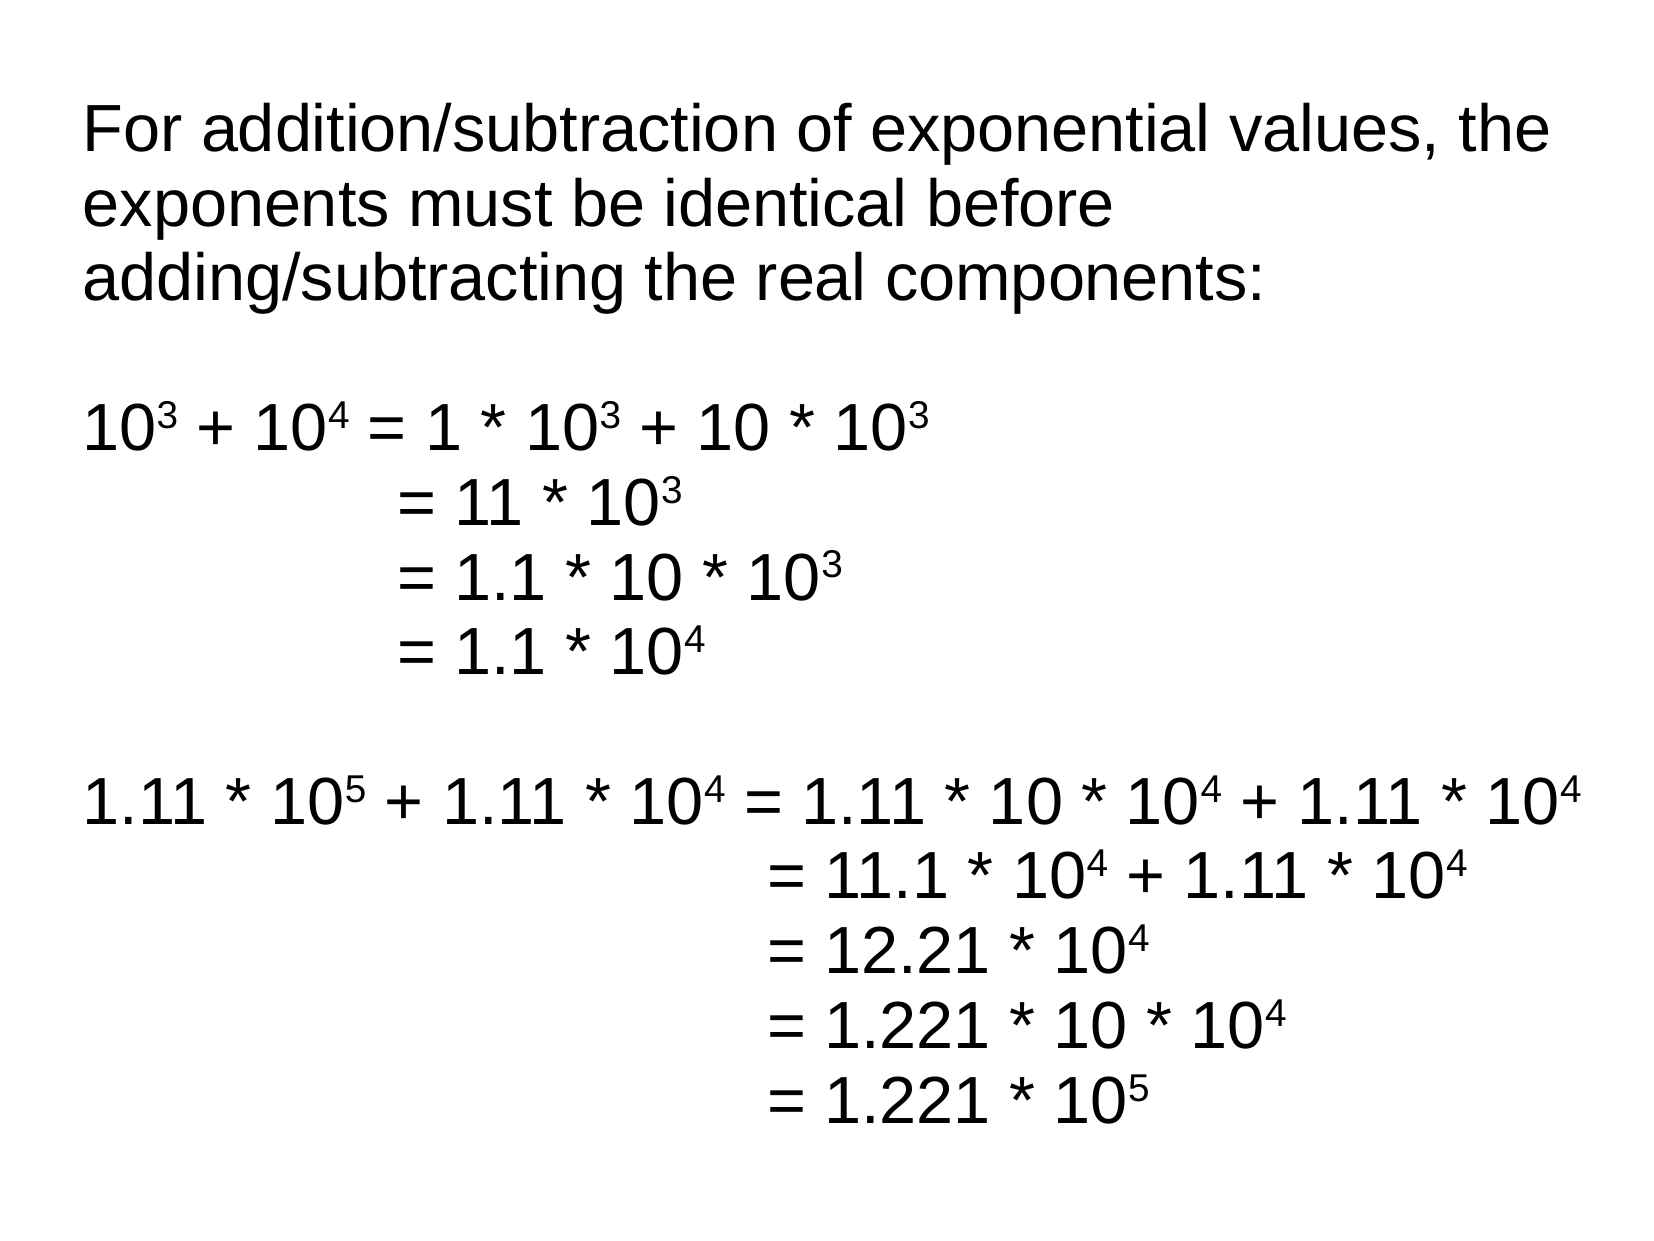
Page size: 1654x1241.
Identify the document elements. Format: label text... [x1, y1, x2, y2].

subtitle For addition/subtraction of exponential values, the exponents must be identical before adding/subtracting the real components: 103 + 104 = 1 * 103 + 10 * 103 = 11 * 103 = 1.1 * 10 * 103 = 1.1 * 104 1.11 * 105 + 1.11 * 104 = 1.11 * 10 * 104 + 1.11 * 104 = 11.1 * 104 + 1.11 * 104 = 12.21 * 104 = 1.221 * 10 * 104 = 1.221 * 105 [82, 43, 1591, 1186]
